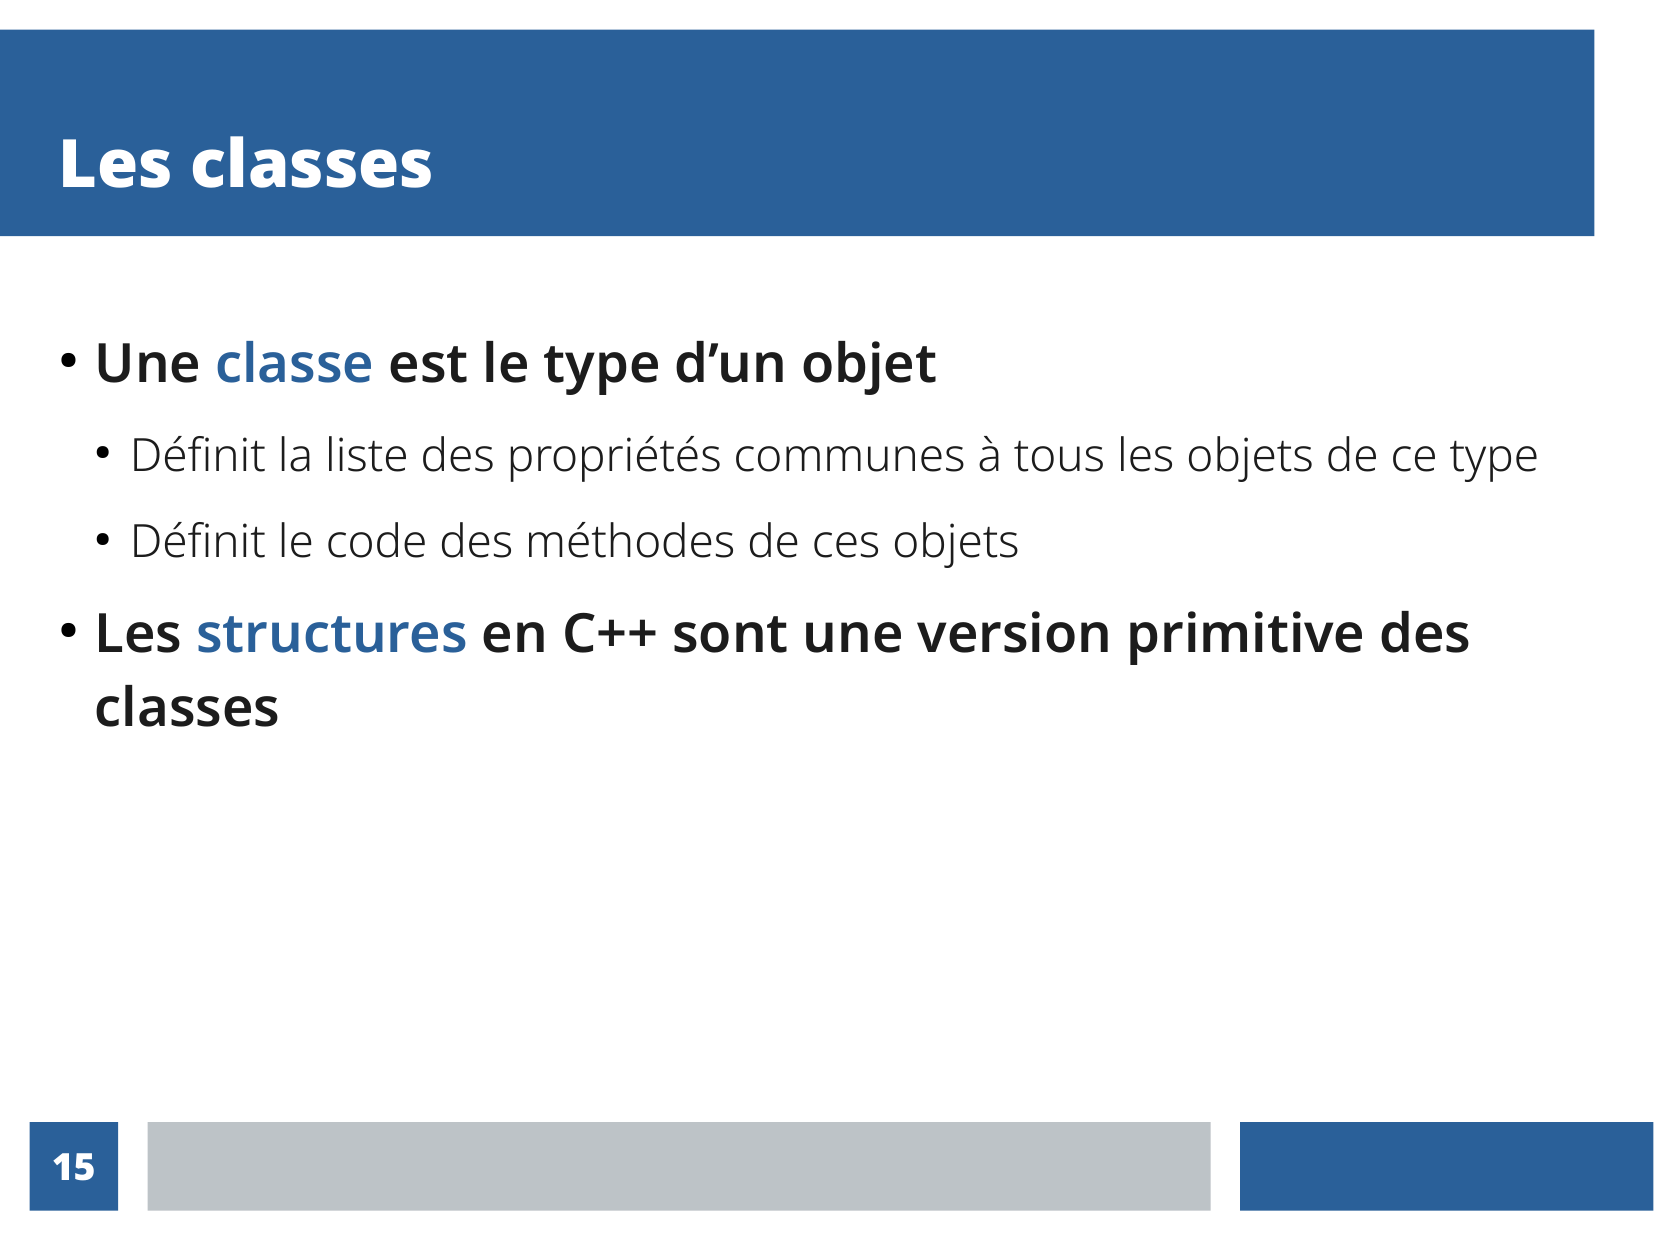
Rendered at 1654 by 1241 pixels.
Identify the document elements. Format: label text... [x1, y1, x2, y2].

list Une classe est le type d’un objet Définit la liste des propriétés communes à tous les objets de ce type Définit le code des méthodes de ces objets Les structures en C++ sont une version primitive des classes [59, 324, 1565, 1093]
title Les classes [59, 59, 1595, 207]
